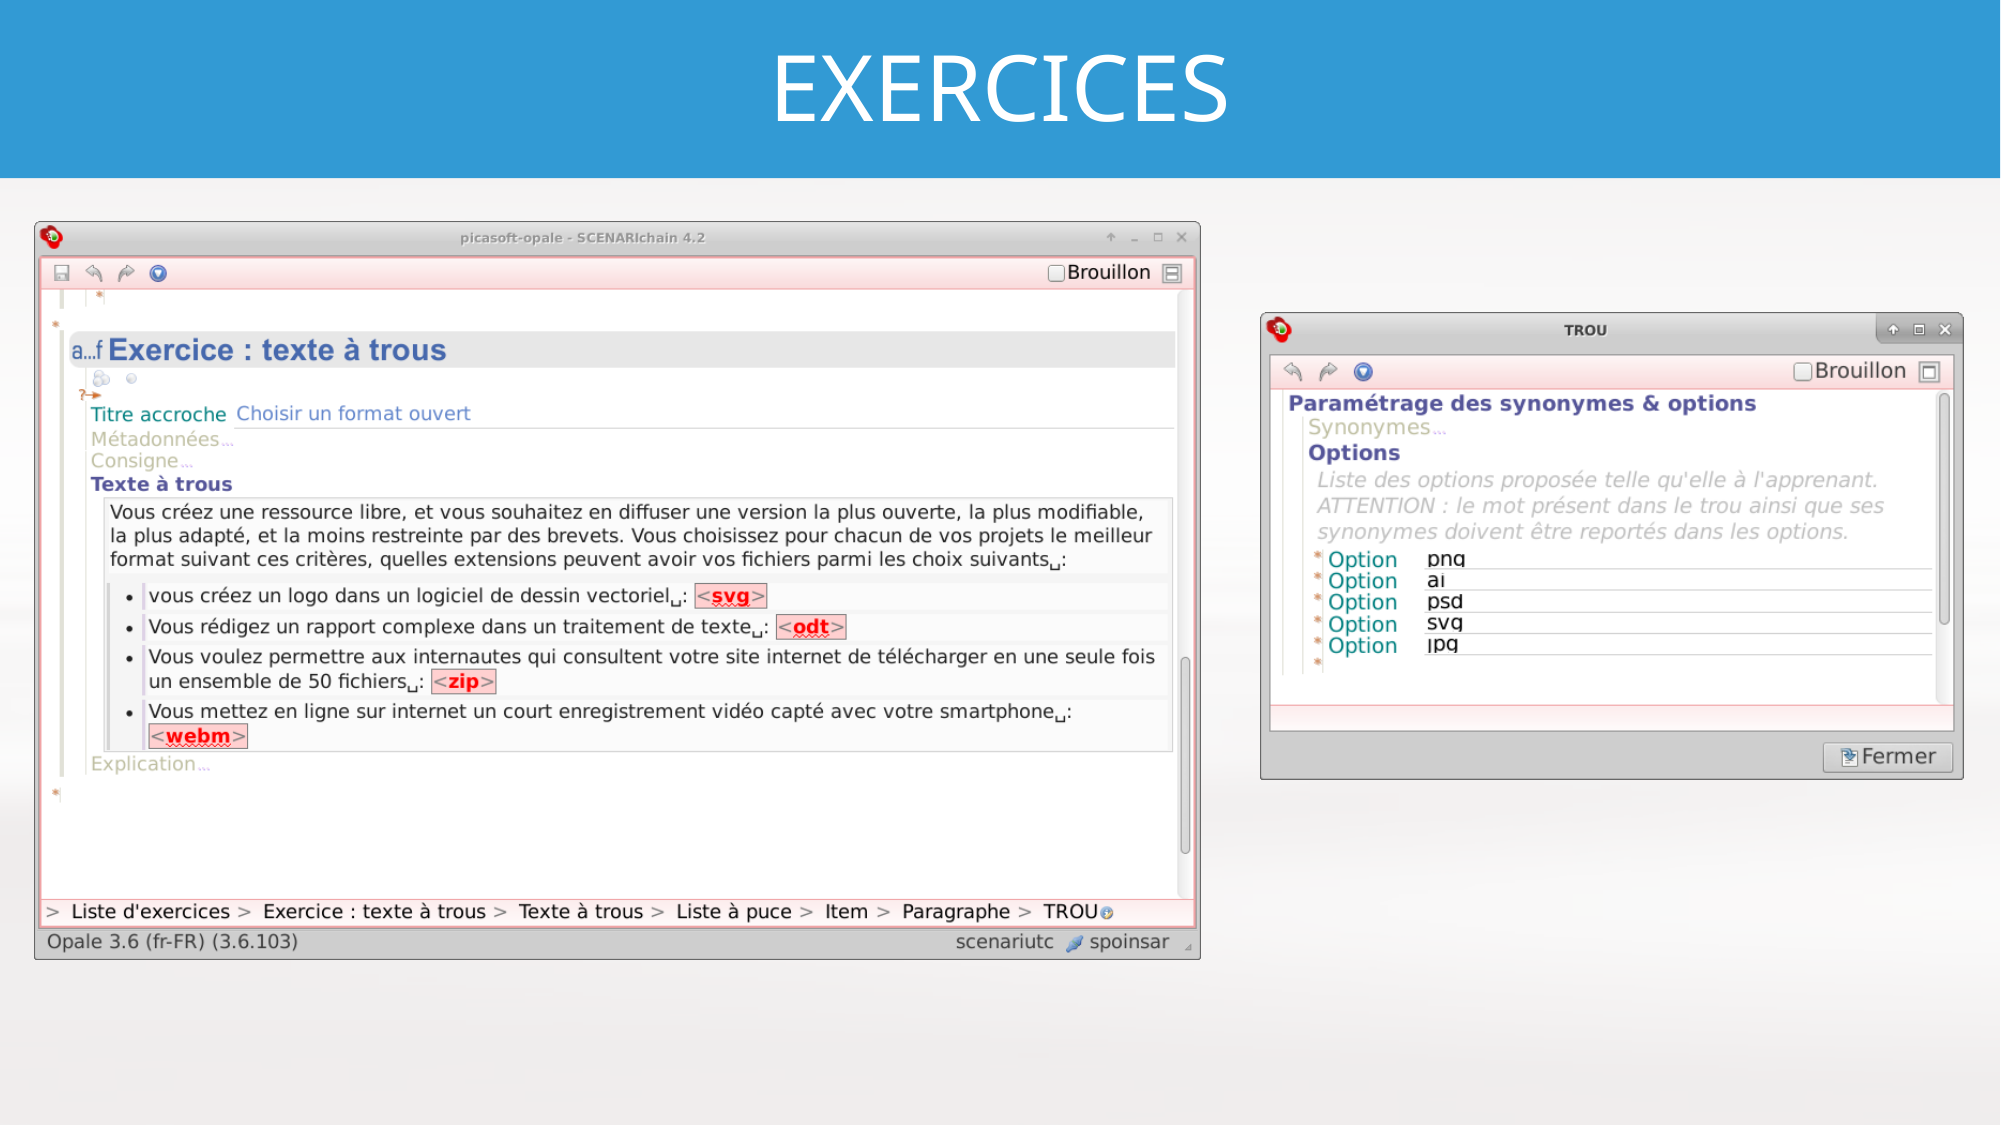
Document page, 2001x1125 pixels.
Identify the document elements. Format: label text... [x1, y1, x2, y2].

text_box Exercices [0, 0, 2000, 173]
picture [34, 221, 1201, 961]
picture [1260, 312, 1964, 781]
